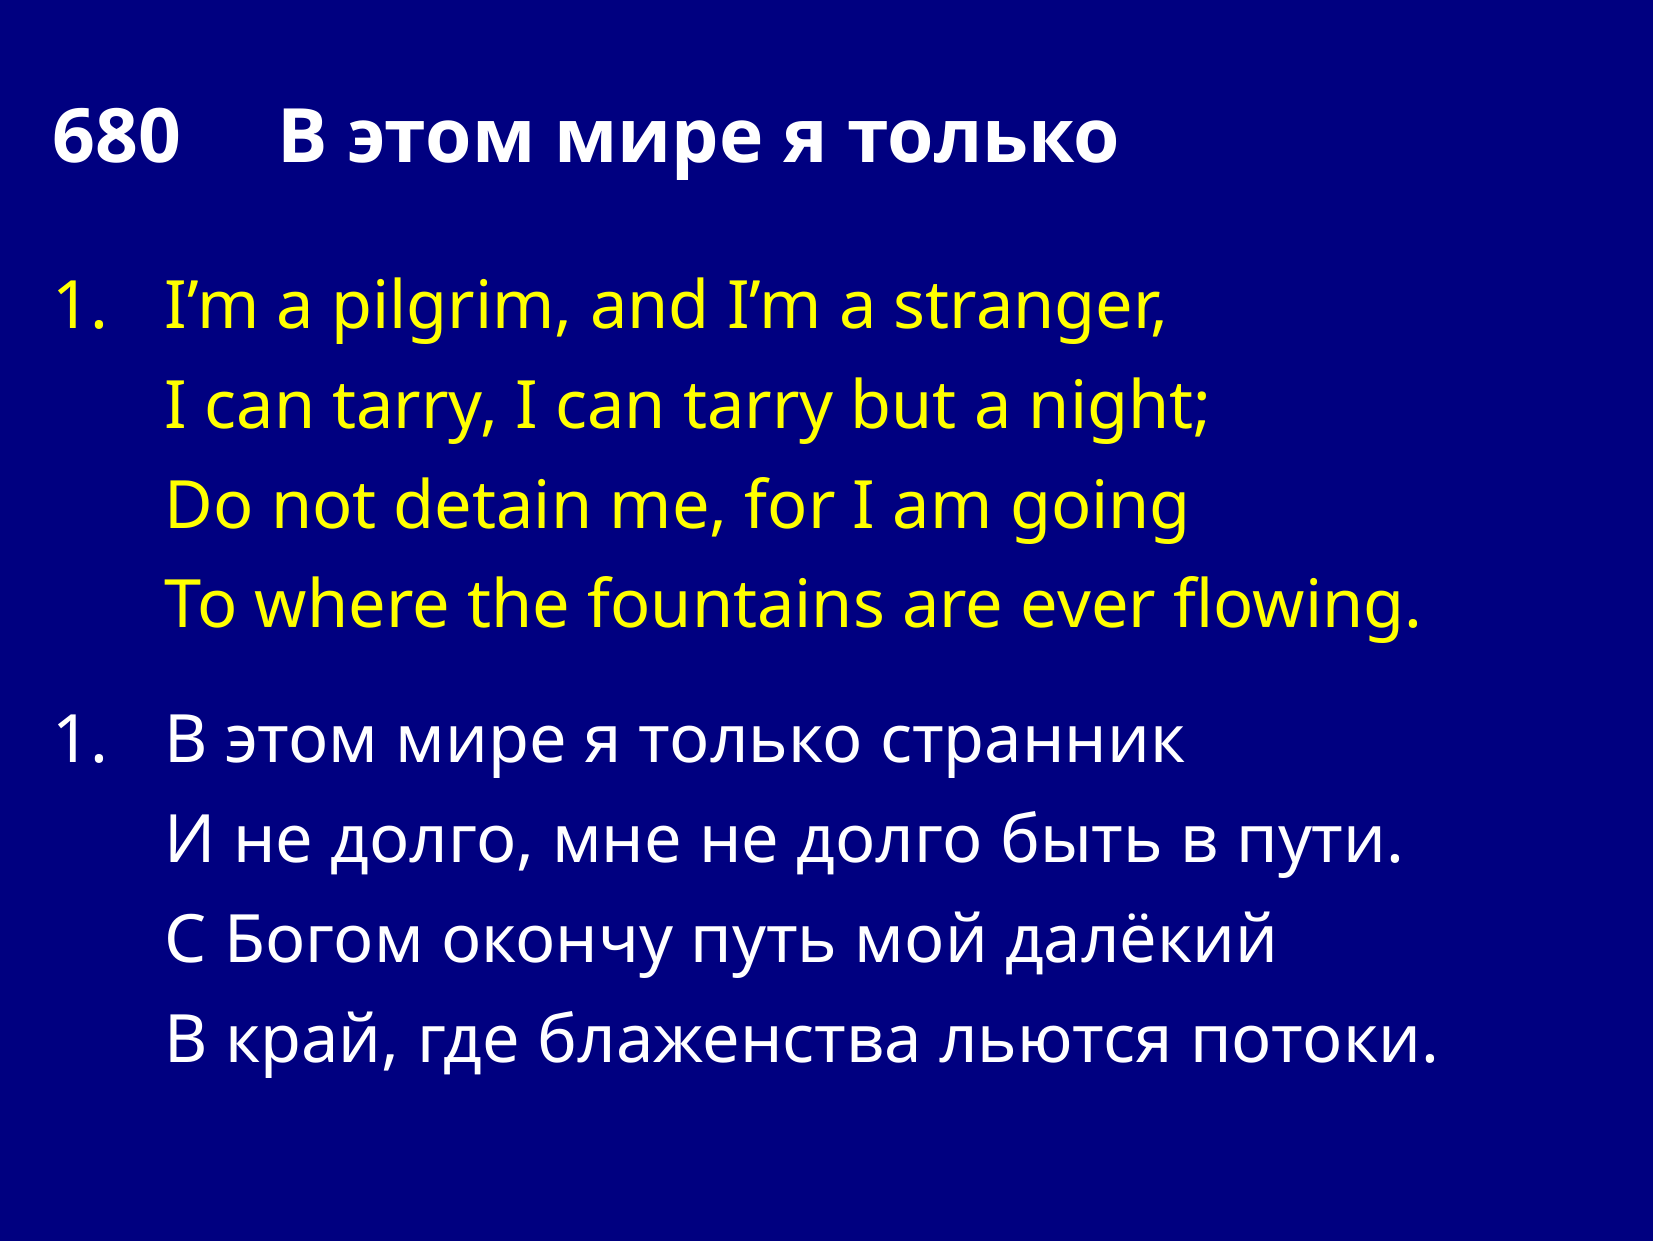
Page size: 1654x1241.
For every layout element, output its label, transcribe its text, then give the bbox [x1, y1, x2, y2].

text_box 1. В этом мире я только странник И не долго, мне не долго быть в пути. С Богом окончу путь мой далёкий В край, где блаженства льются потоки. [37, 675, 1653, 1163]
text_box 1. I’m a pilgrim, and I’m a stranger, I can tarry, I can tarry but a night; Do not detain me, for I am going To where the fountains are ever flowing. [37, 150, 1653, 638]
text_box 680 В этом мире я только [37, 75, 1576, 188]
